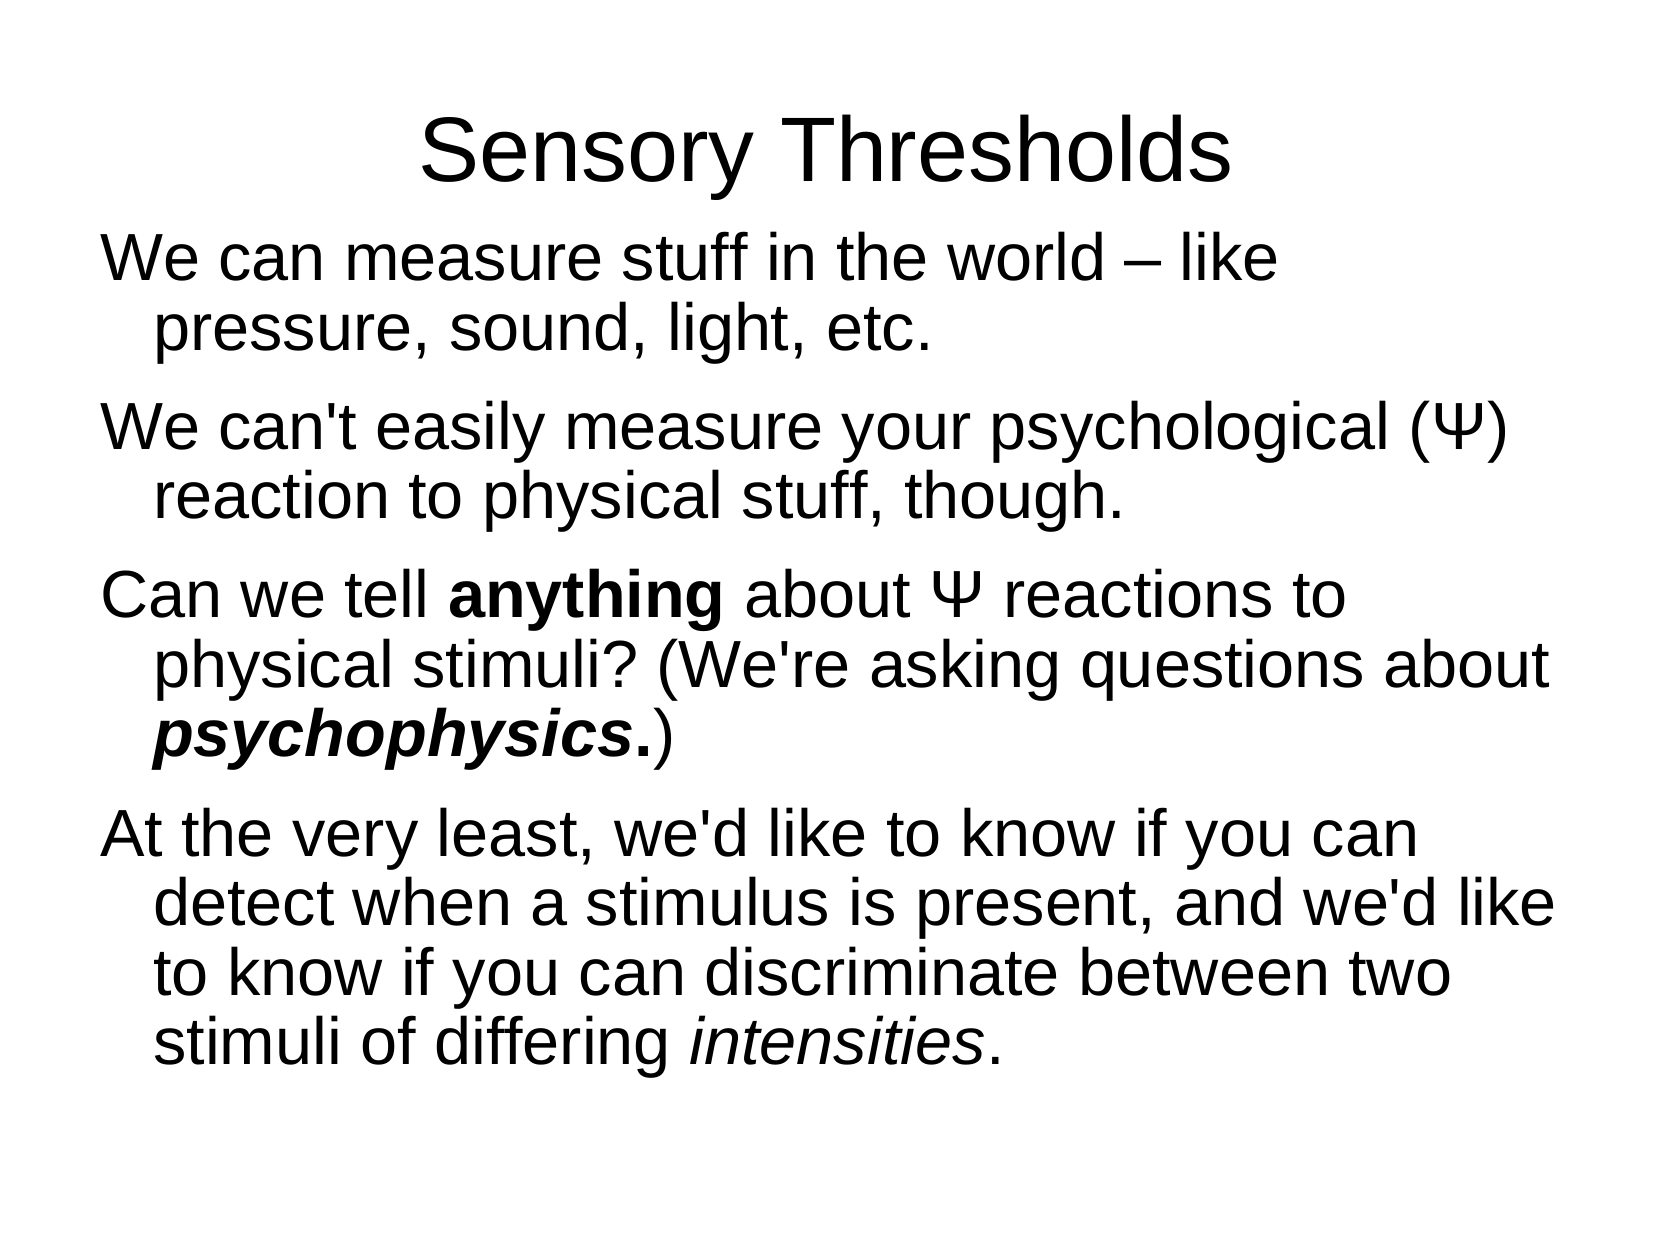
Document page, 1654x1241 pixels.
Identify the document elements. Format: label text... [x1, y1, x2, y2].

list We can measure stuff in the world – like pressure, sound, light, etc. We can't easily measure your psychological (Ψ) reaction to physical stuff, though. Can we tell anything about Ψ reactions to physical stimuli? (We're asking questions about psychophysics.) At the very least, we'd like to know if you can detect when a stimulus is present, and we'd like to know if you can discriminate between two stimuli of differing intensities. [82, 225, 1571, 1201]
title Sensory Thresholds [82, 49, 1571, 225]
